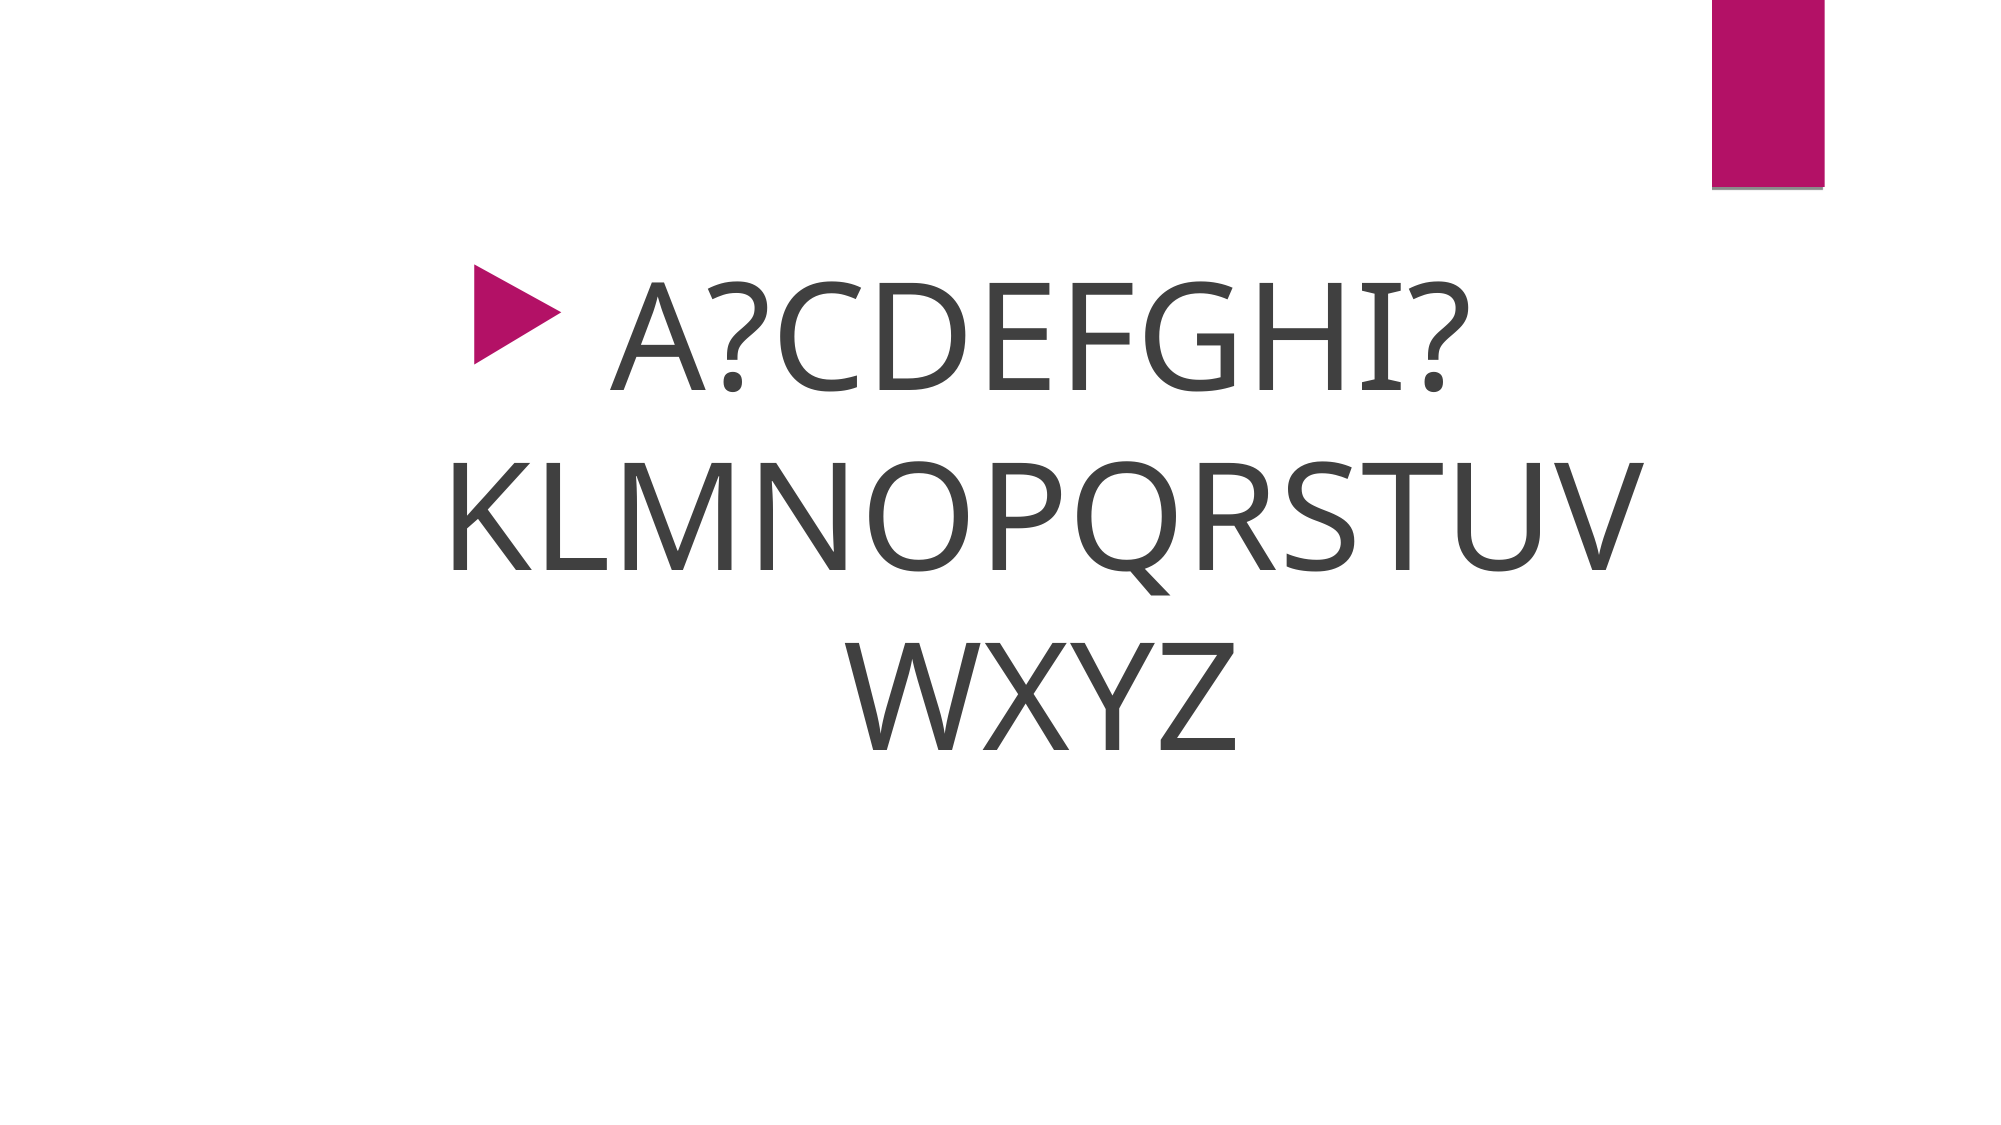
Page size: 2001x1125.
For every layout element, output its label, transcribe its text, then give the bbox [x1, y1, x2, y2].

list A?CDEFGHI?KLMNOPQRSTUVWXYZ [276, 232, 1724, 794]
